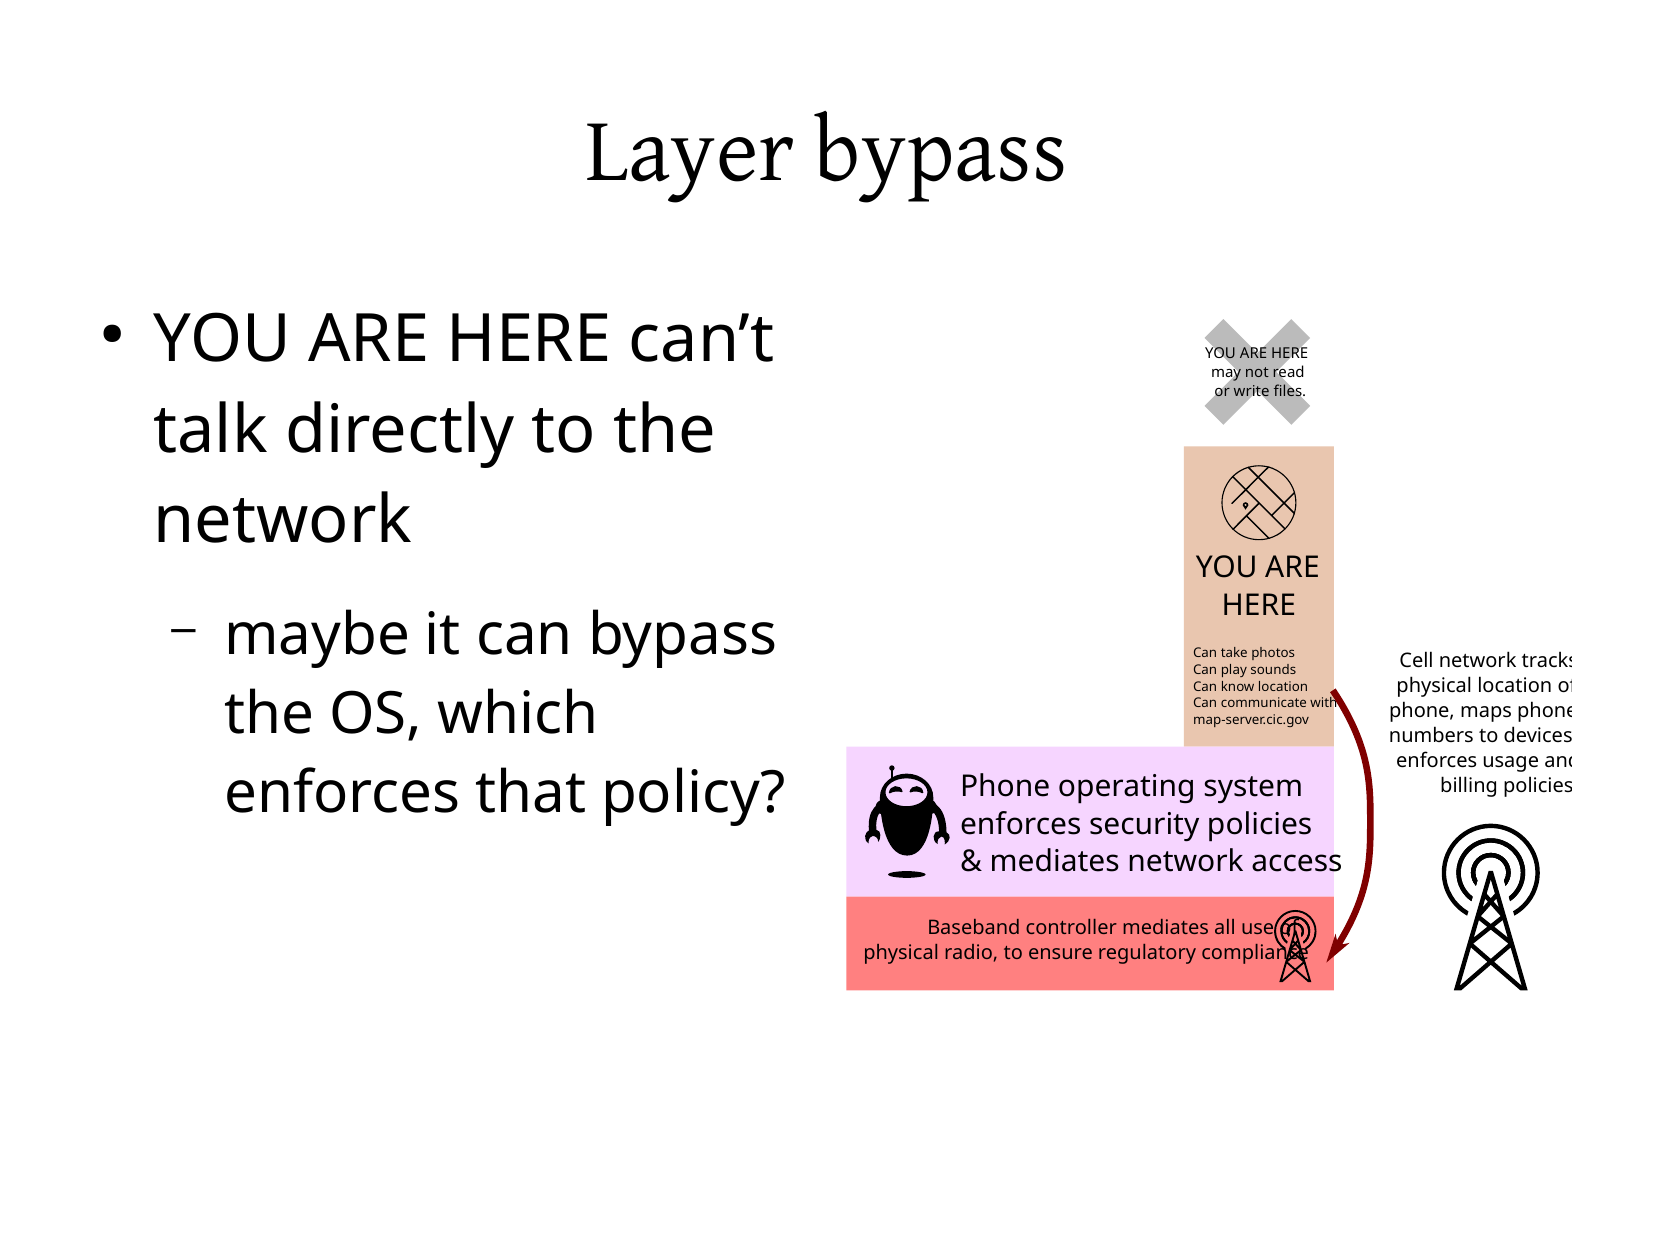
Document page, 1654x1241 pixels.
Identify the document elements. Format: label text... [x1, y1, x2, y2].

title Layer bypass [82, 49, 1571, 257]
list YOU ARE HERE can’t talk directly to the network maybe it can bypass the OS, which enforces that policy? [82, 290, 809, 1010]
picture [845, 290, 1572, 1010]
